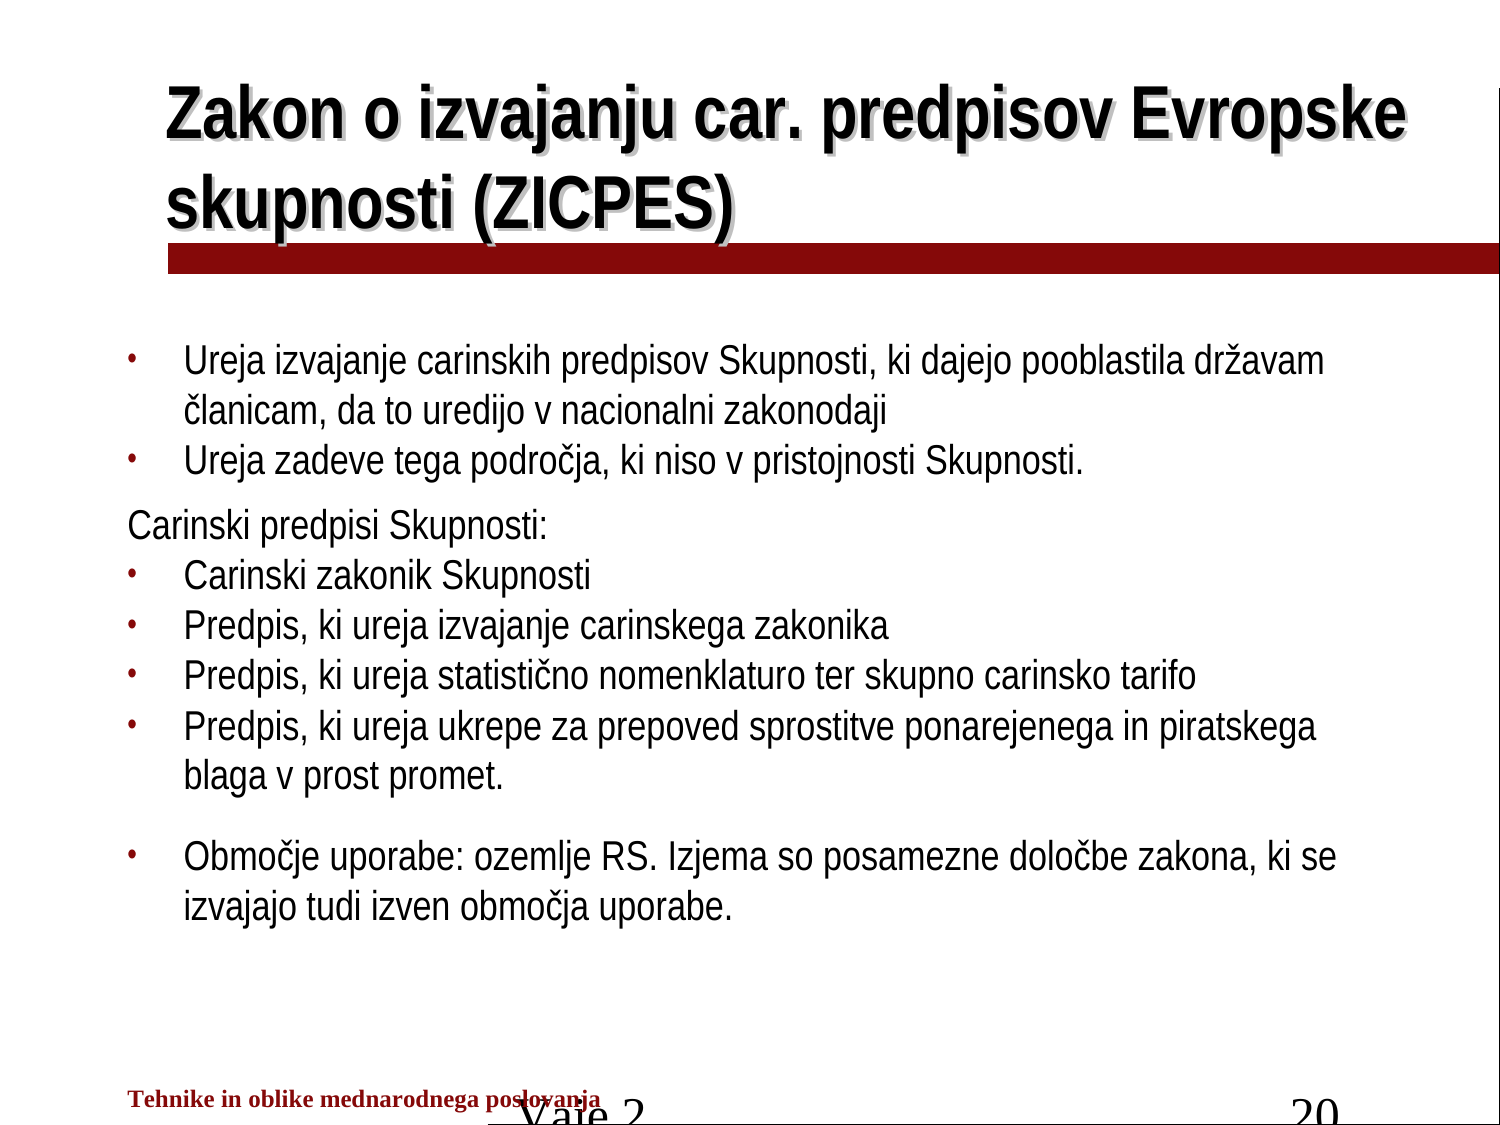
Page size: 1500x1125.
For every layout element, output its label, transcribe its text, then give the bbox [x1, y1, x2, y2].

title Zakon o izvajanju car. predpisov Evropske skupnosti (ZICPES) [150, 55, 1500, 251]
list Ureja izvajanje carinskih predpisov Skupnosti, ki dajejo pooblastila državam članicam, da to uredijo v nacionalni zakonodaji Ureja zadeve tega področja, ki niso v pristojnosti Skupnosti. Carinski predpisi Skupnosti: Carinski zakonik Skupnosti Predpis, ki ureja izvajanje carinskega zakonika Predpis, ki ureja statistično nomenklaturo ter skupno carinsko tarifo Predpis, ki ureja ukrepe za prepoved sprostitve ponarejenega in piratskega blaga v prost promet. Območje uporabe: ozemlje RS. Izjema so posamezne določbe zakona, ki se izvajajo tudi izven območja uporabe. [112, 324, 1388, 1001]
